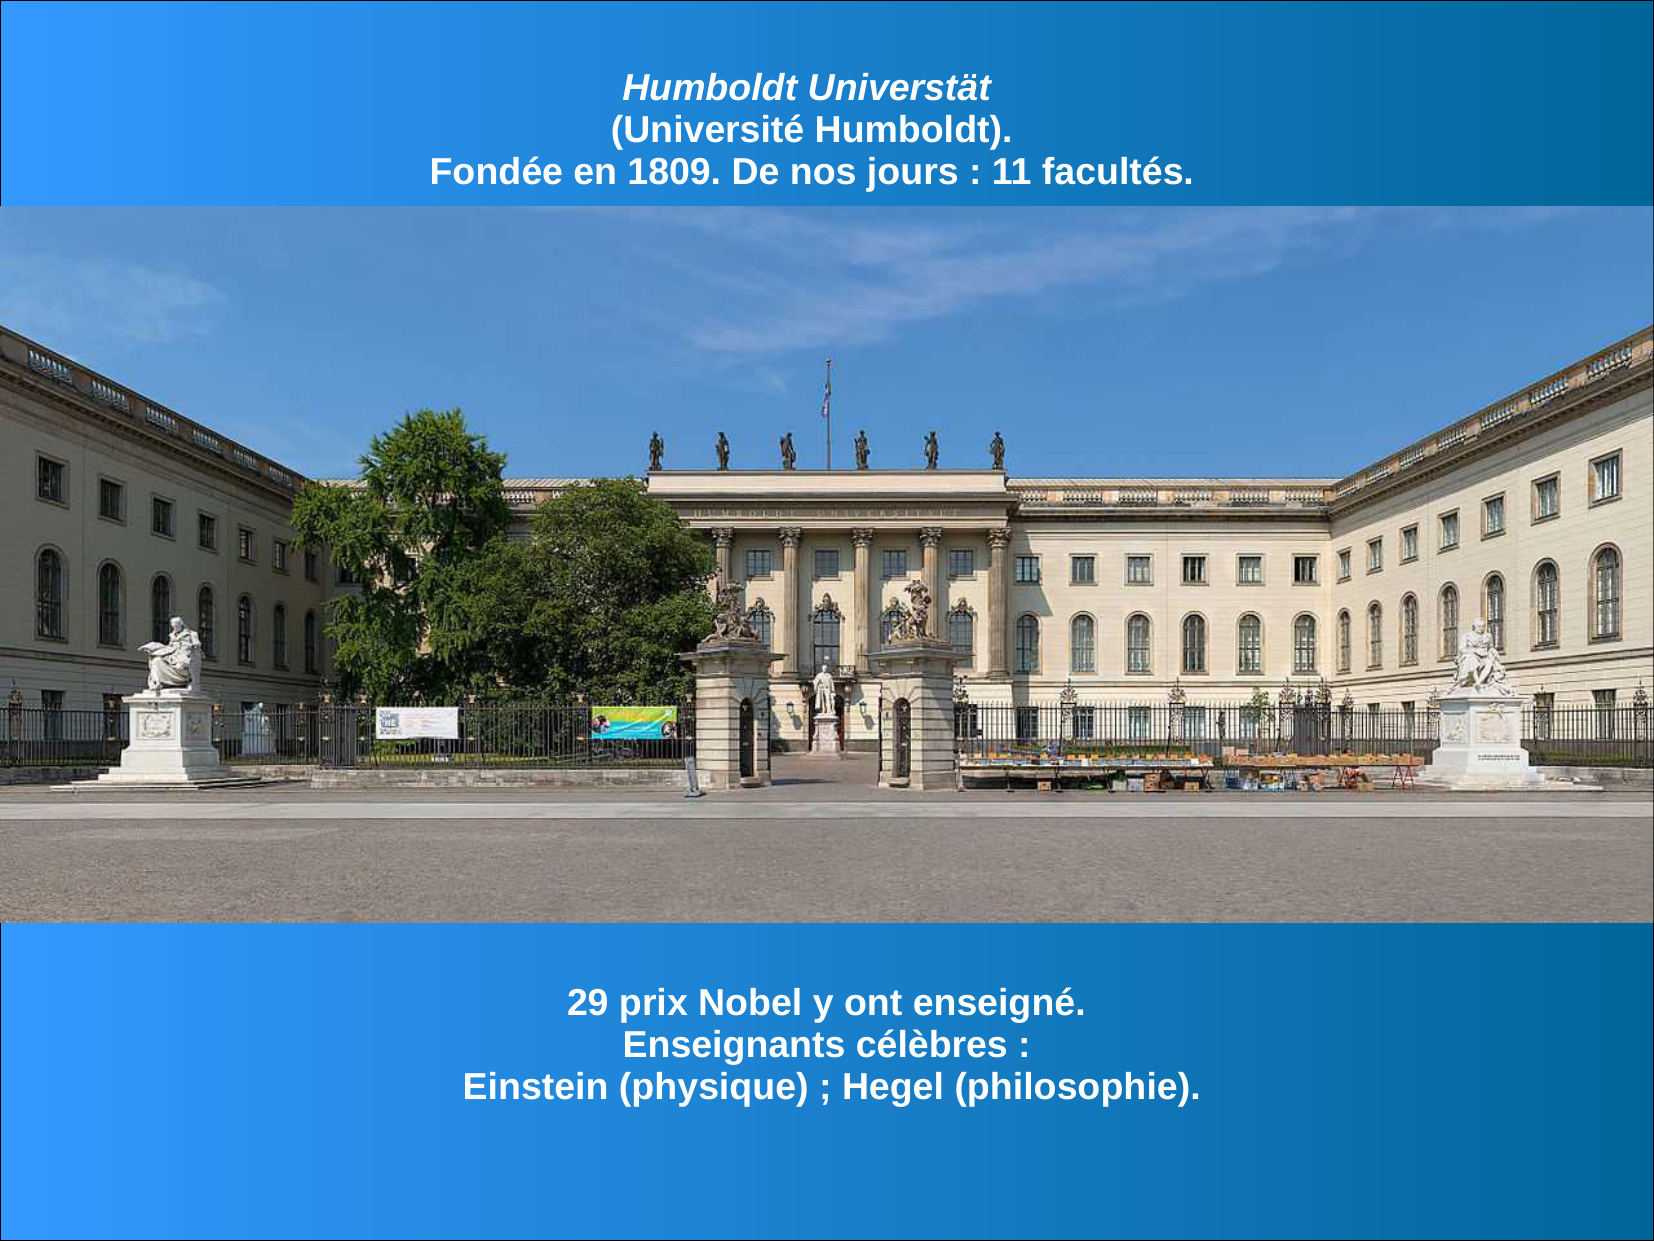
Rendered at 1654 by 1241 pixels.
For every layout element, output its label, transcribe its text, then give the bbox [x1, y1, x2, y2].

text_box [0, 0, 1654, 206]
text_box Humboldt Universtät (Université Humboldt). Fondée en 1809. De nos jours : 11 facultés. [88, 59, 1536, 206]
text_box 29 prix Nobel y ont enseigné. Enseignants célèbres : Einstein (physique) ; Hegel (philosophie). [29, 974, 1625, 1119]
text_box [0, 923, 1654, 1241]
picture [0, 206, 1654, 923]
